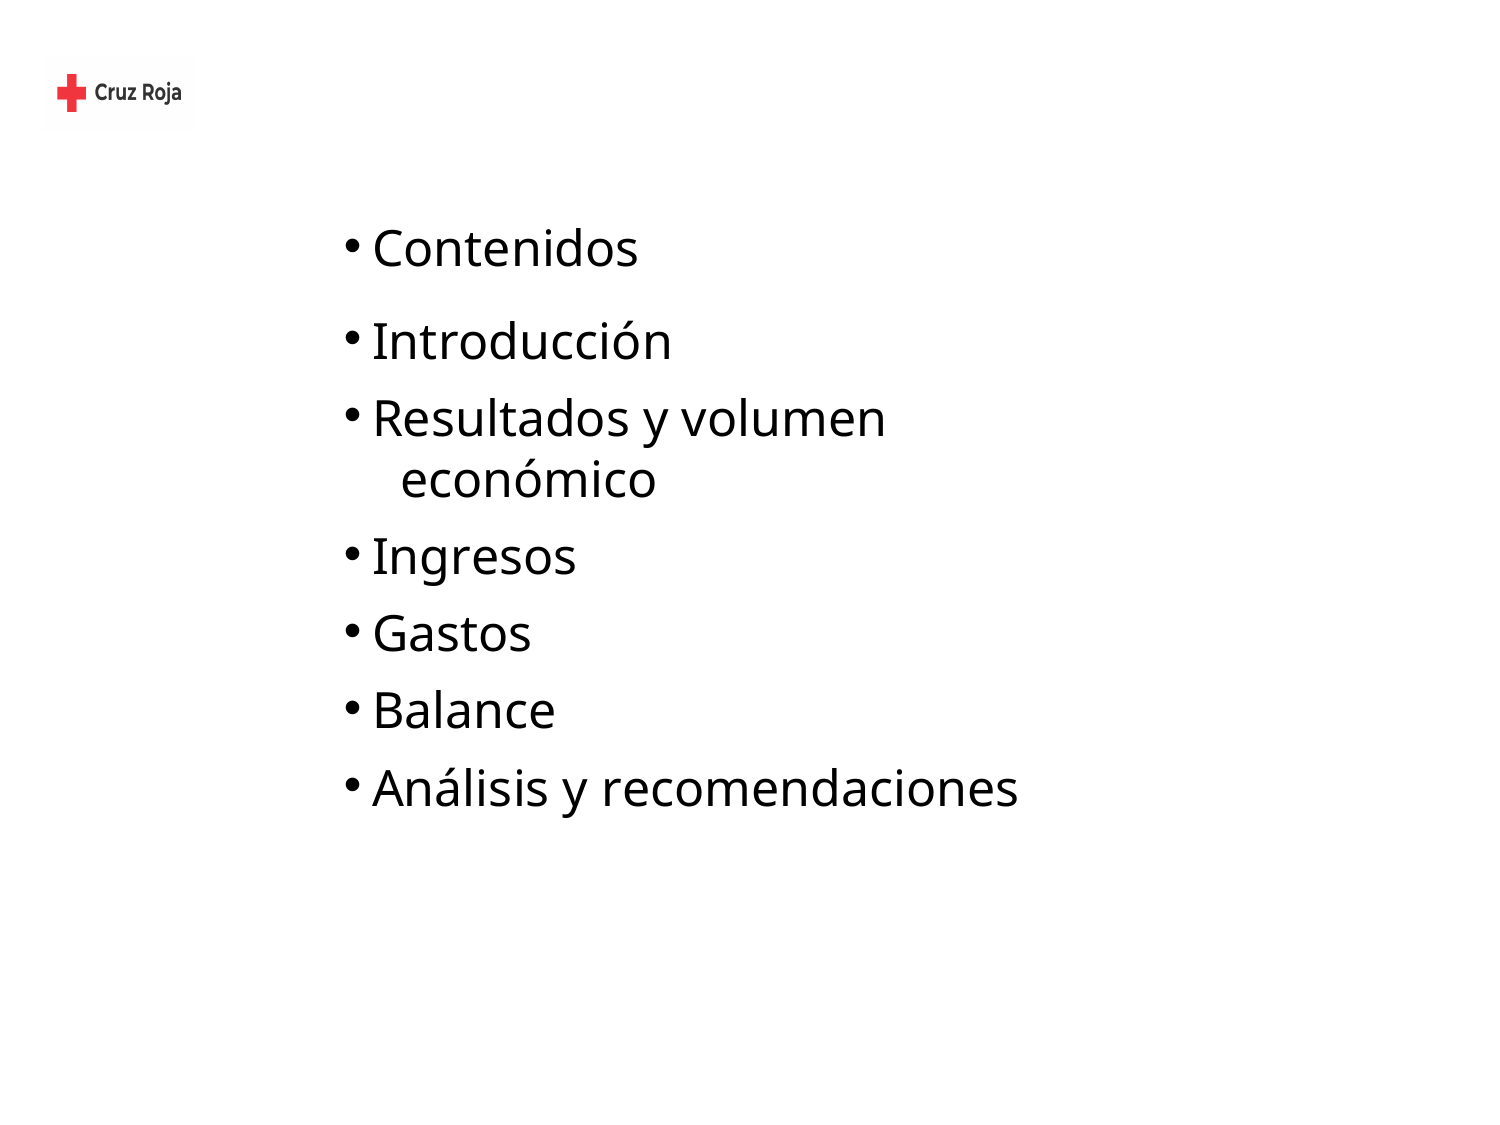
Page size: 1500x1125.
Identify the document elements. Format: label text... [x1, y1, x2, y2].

list Contenidos [336, 210, 892, 303]
list Introducción Resultados y volumen económico Ingresos Gastos Balance Análisis y recomendaciones [336, 302, 1164, 1059]
